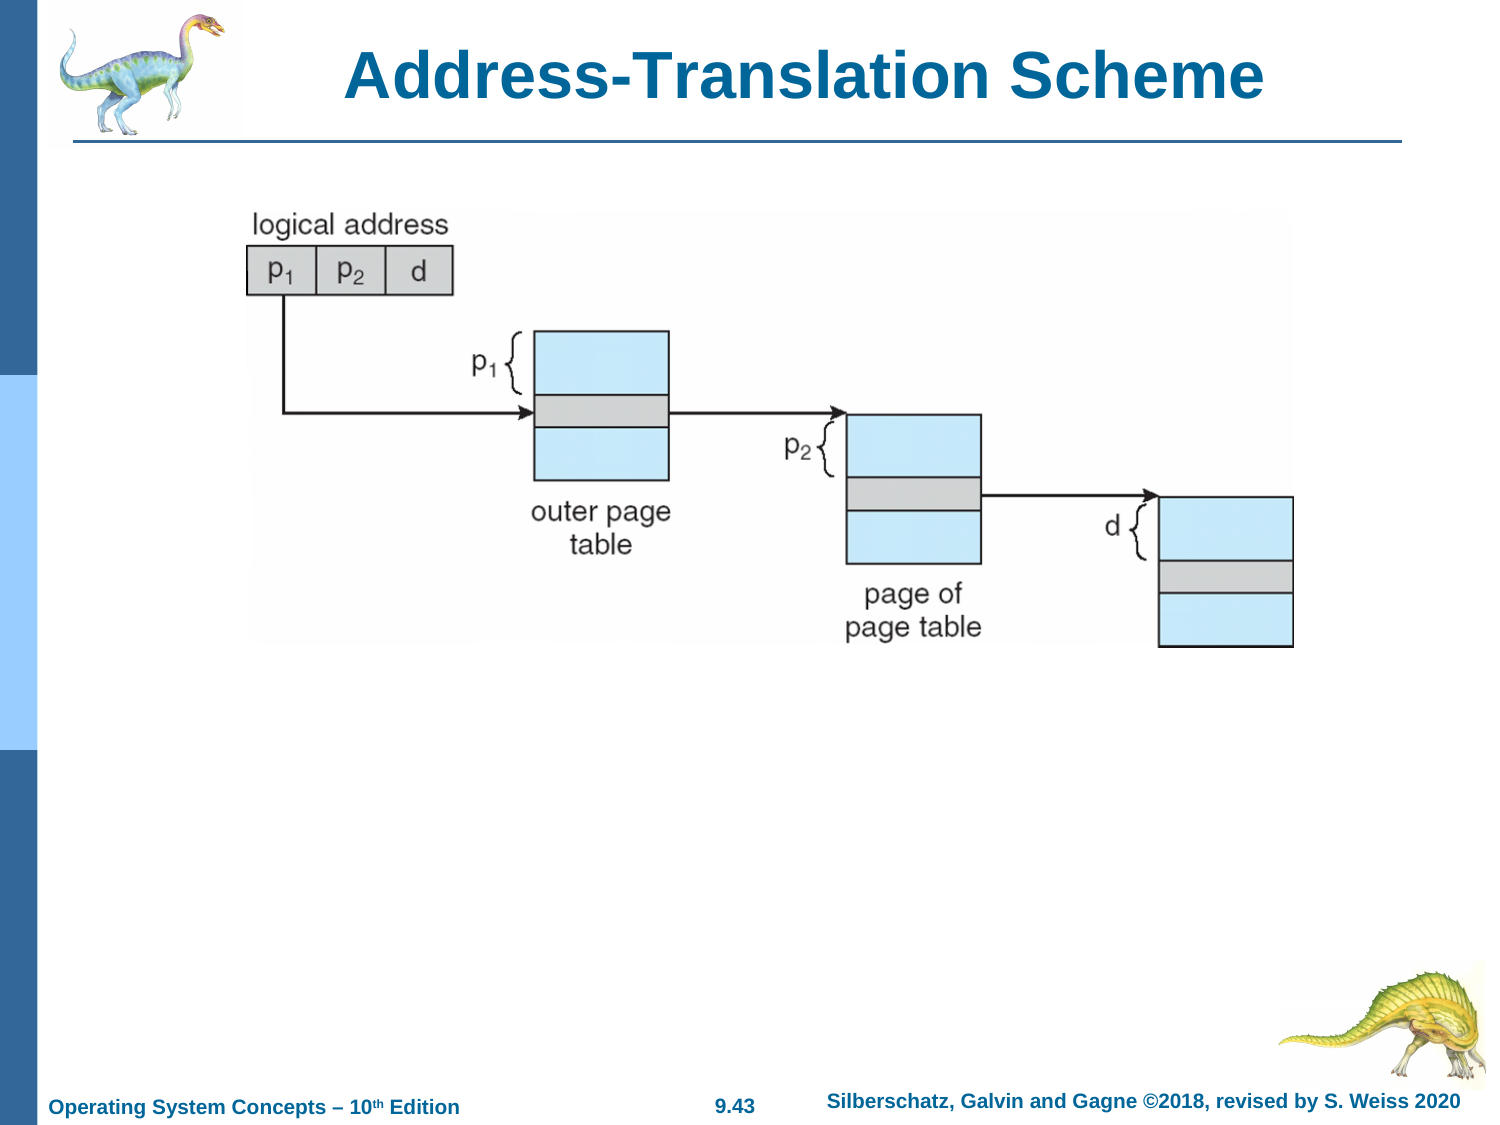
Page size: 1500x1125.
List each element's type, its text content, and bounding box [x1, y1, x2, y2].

picture [1275, 959, 1486, 1090]
picture [245, 206, 1294, 649]
picture [46, 0, 243, 149]
title Address-Translation Scheme [185, 24, 1425, 120]
